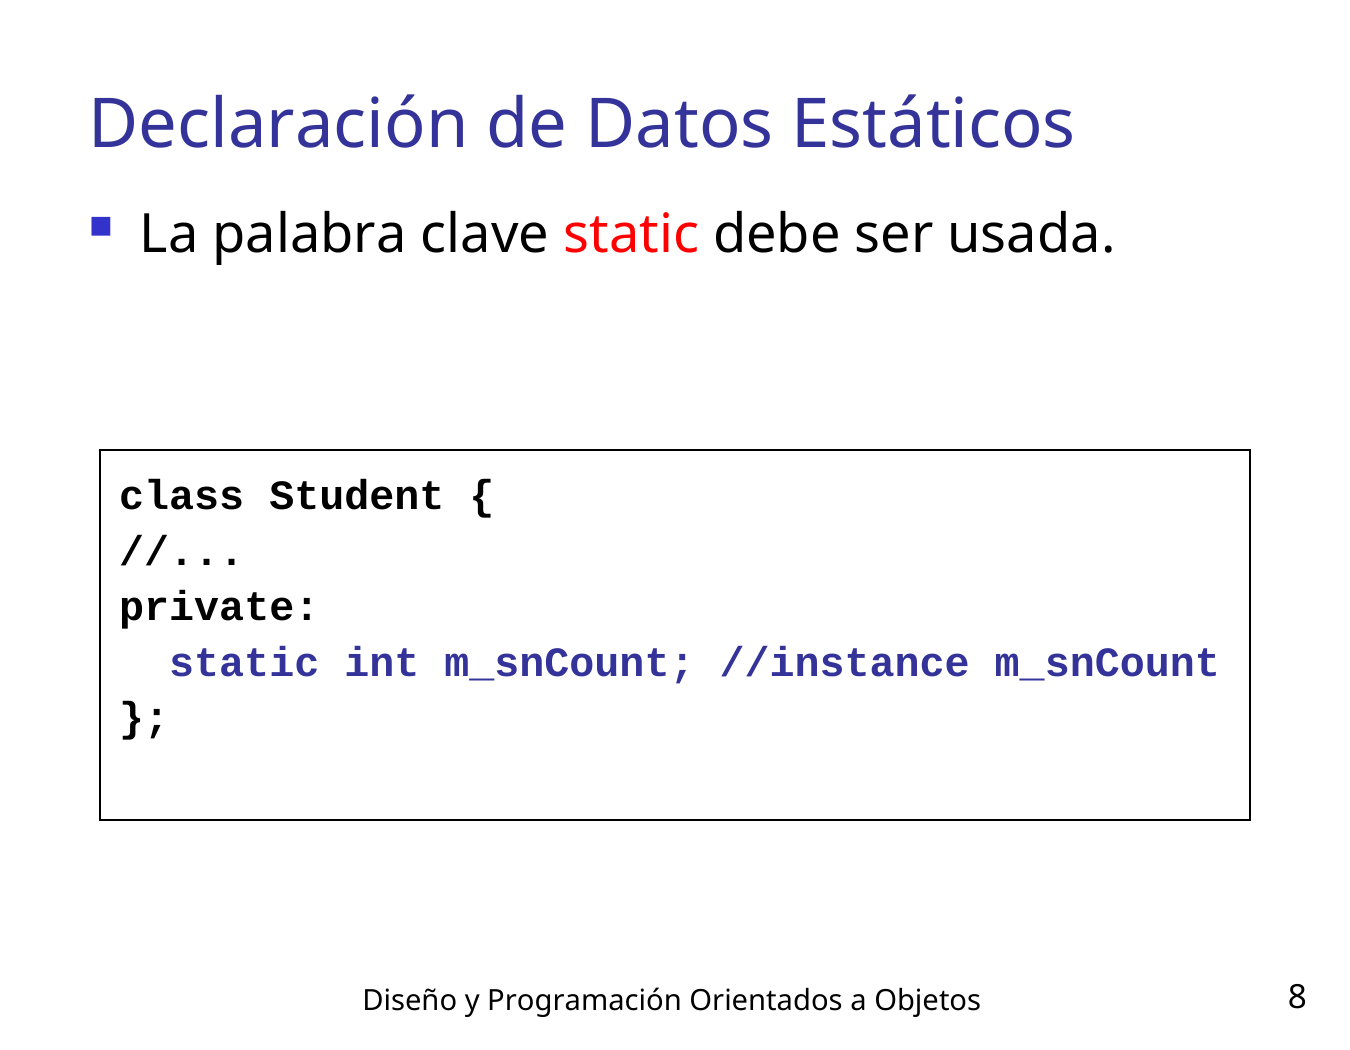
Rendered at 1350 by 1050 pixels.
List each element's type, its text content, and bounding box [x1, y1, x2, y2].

list La palabra clave static debe ser usada. [75, 187, 1316, 938]
title Declaración de Datos Estáticos [75, 23, 1319, 175]
